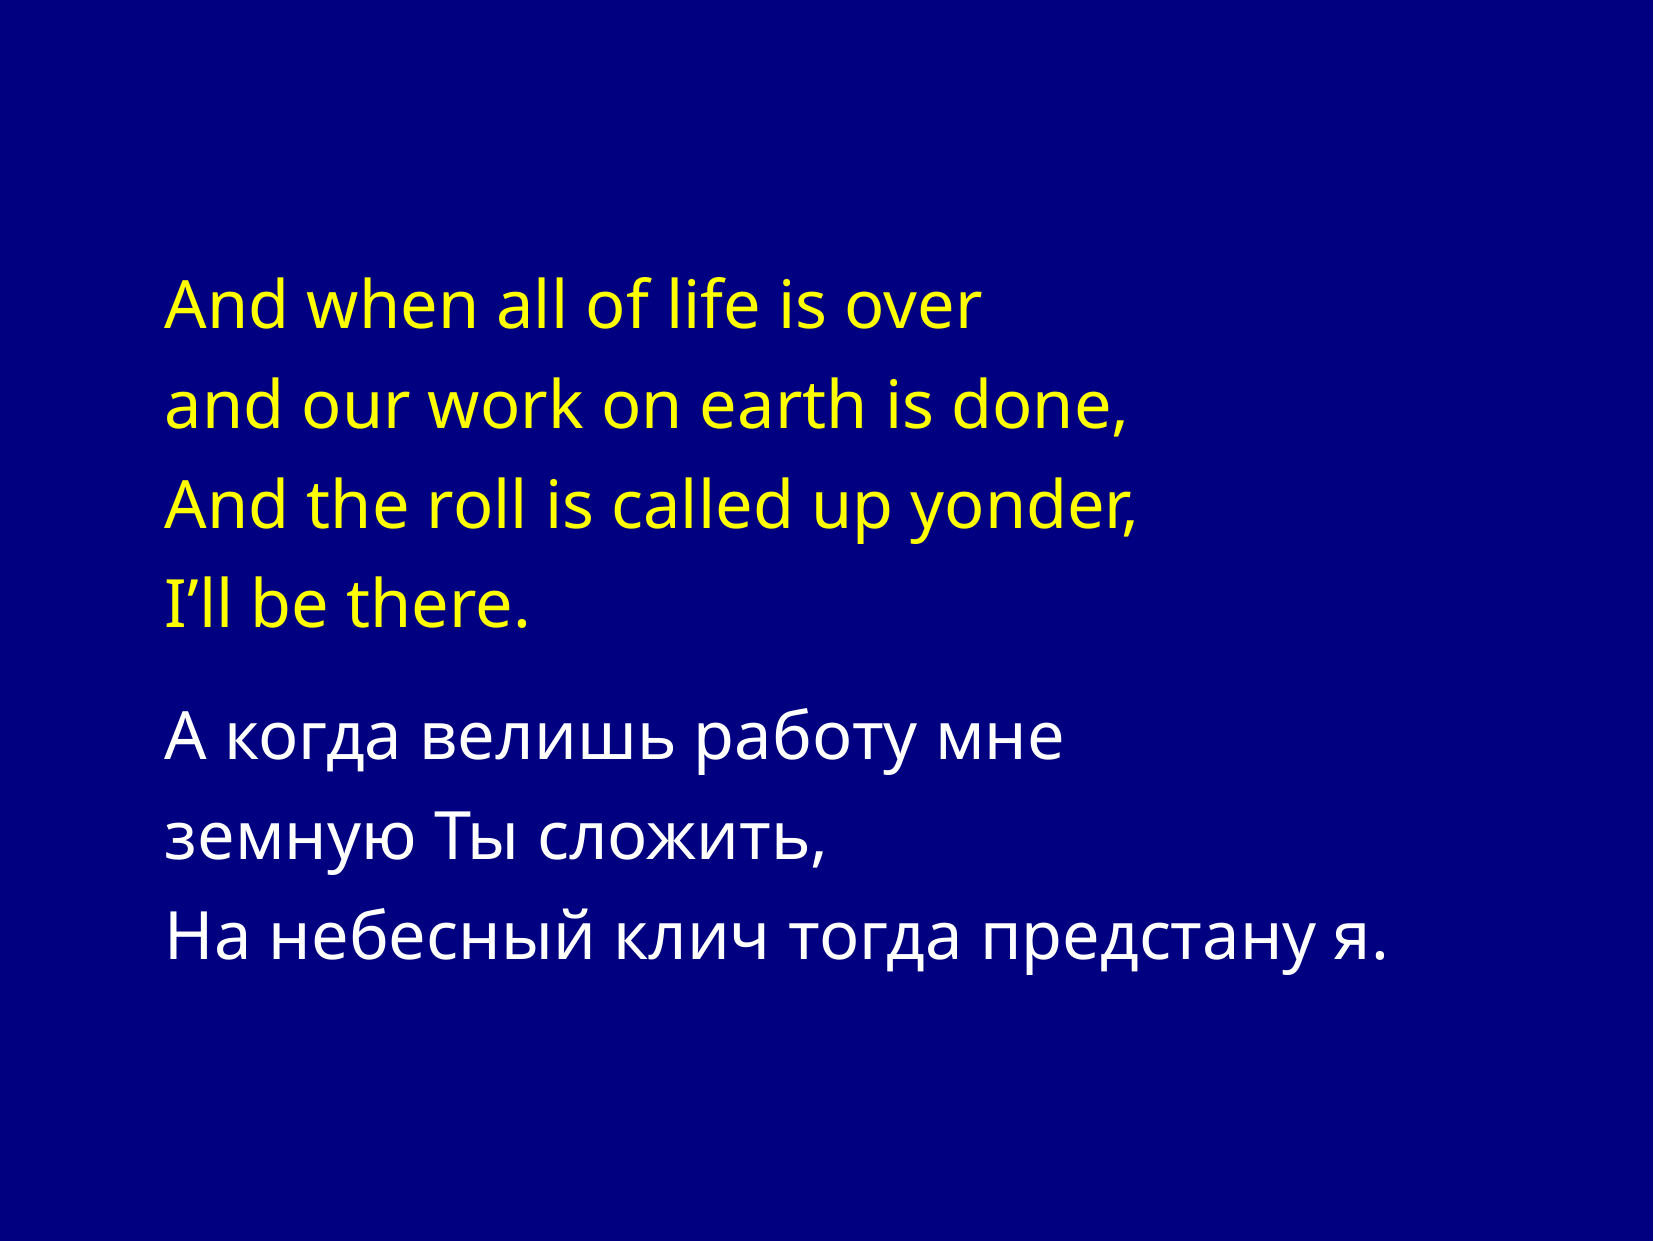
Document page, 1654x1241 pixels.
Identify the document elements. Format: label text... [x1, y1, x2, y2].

text_box А когда велишь работу мне земную Ты сложить, На небесный клич тогда предстану я. [37, 581, 1538, 1163]
text_box And when all of life is over and our work on earth is done, And the roll is called up yonder, I’ll be there. [37, 150, 1651, 638]
